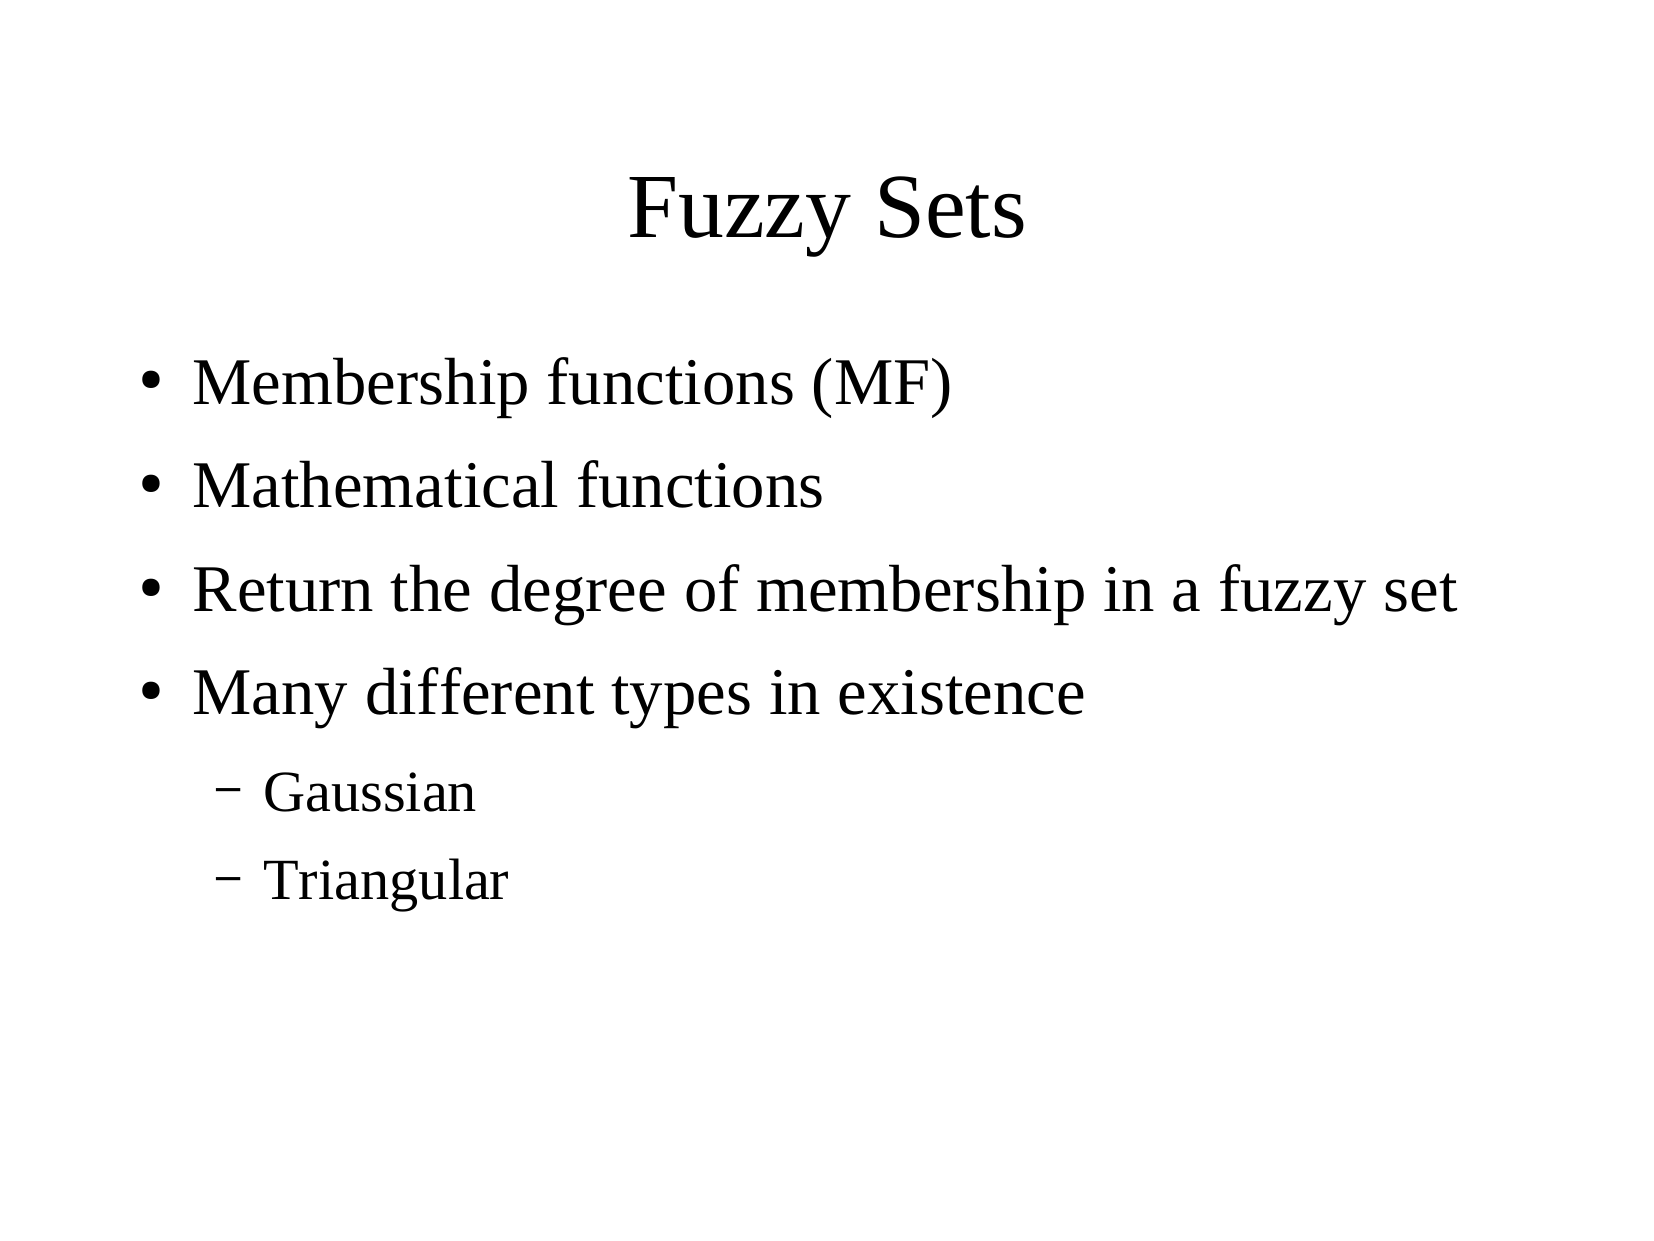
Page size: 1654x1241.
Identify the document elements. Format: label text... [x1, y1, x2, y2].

list Membership functions (MF) Mathematical functions Return the degree of membership in a fuzzy set Many different types in existence Gaussian Triangular [121, 344, 1534, 1127]
title Fuzzy Sets [121, 102, 1534, 311]
